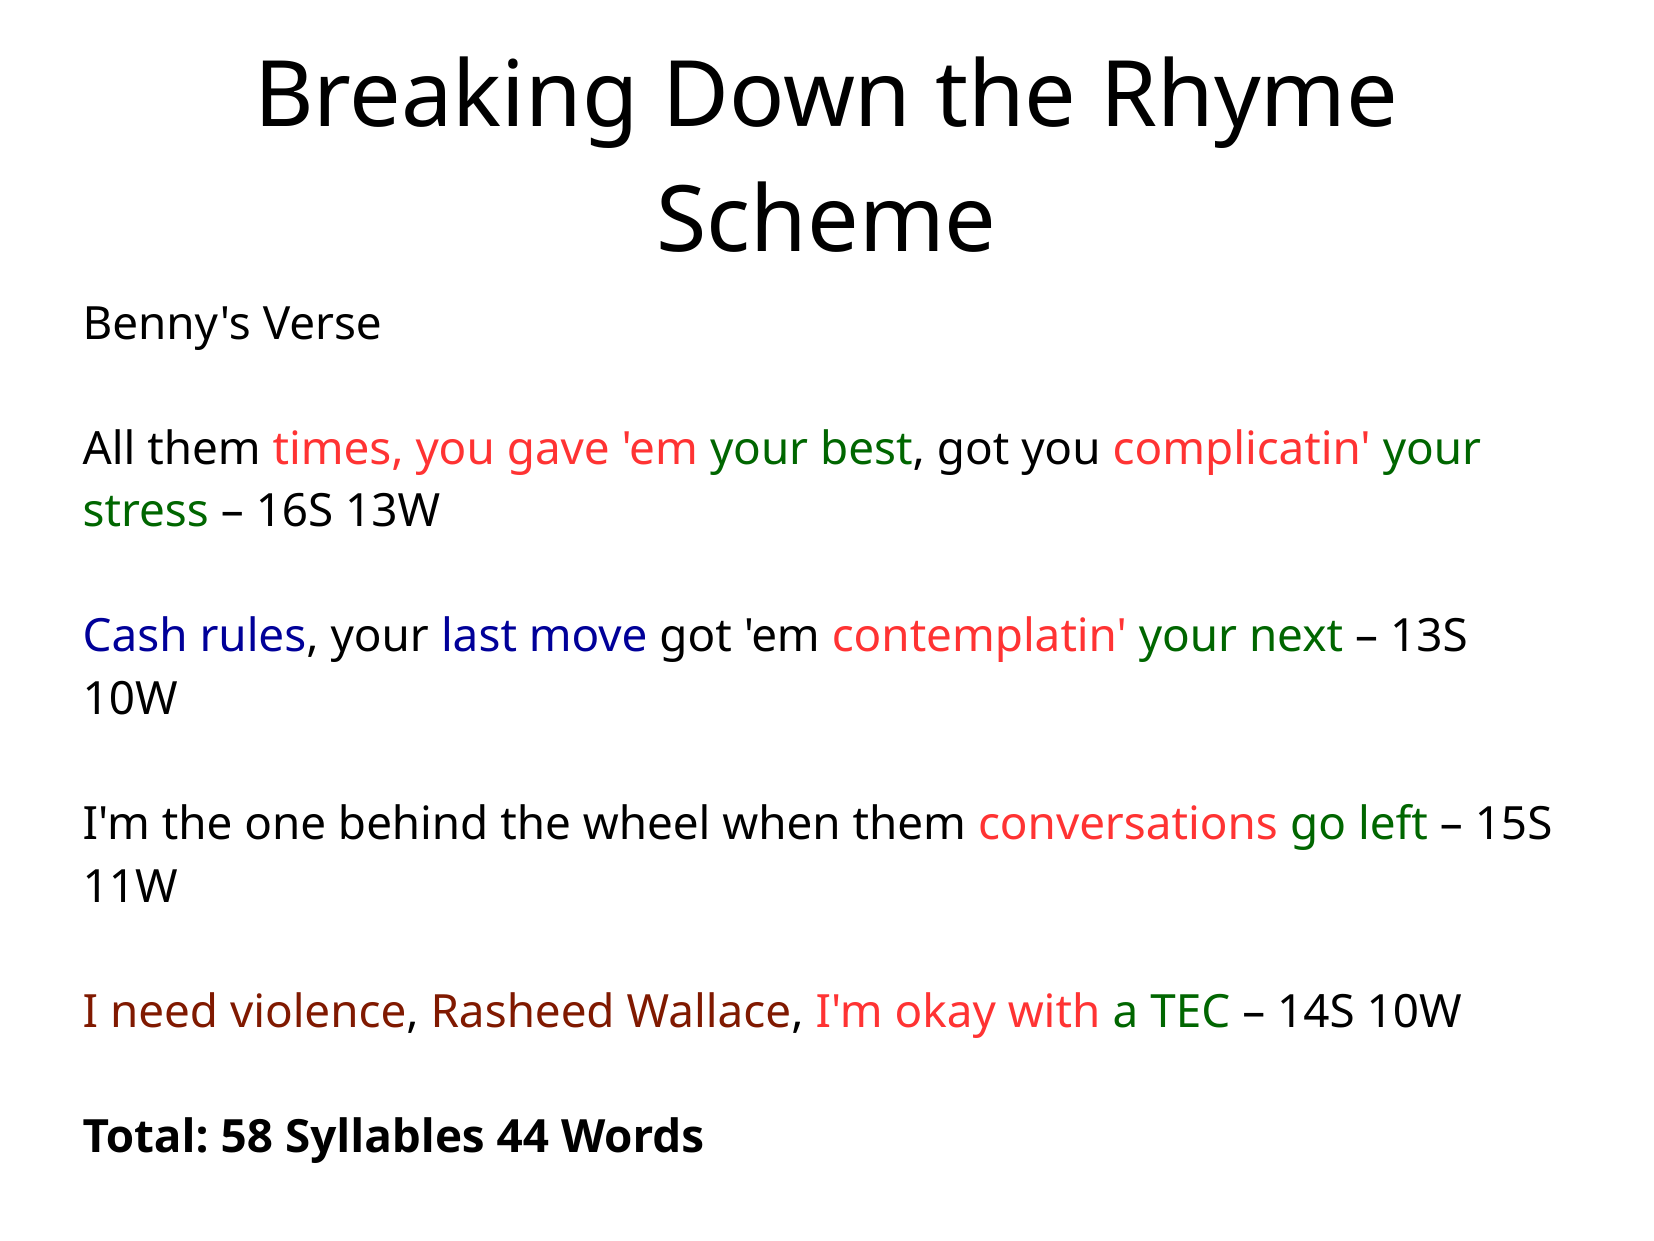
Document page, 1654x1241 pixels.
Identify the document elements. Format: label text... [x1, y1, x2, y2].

title Breaking Down the Rhyme Scheme [82, 49, 1571, 257]
subtitle Benny's Verse All them times, you gave 'em your best, got you complicatin' your stress – 16S 13W Cash rules, your last move got 'em contemplatin' your next – 13S 10W I'm the one behind the wheel when them conversations go left – 15S 11W I need violence, Rasheed Wallace, I'm okay with a TEC – 14S 10W Total: 58 Syllables 44 Words [82, 290, 1571, 1142]
